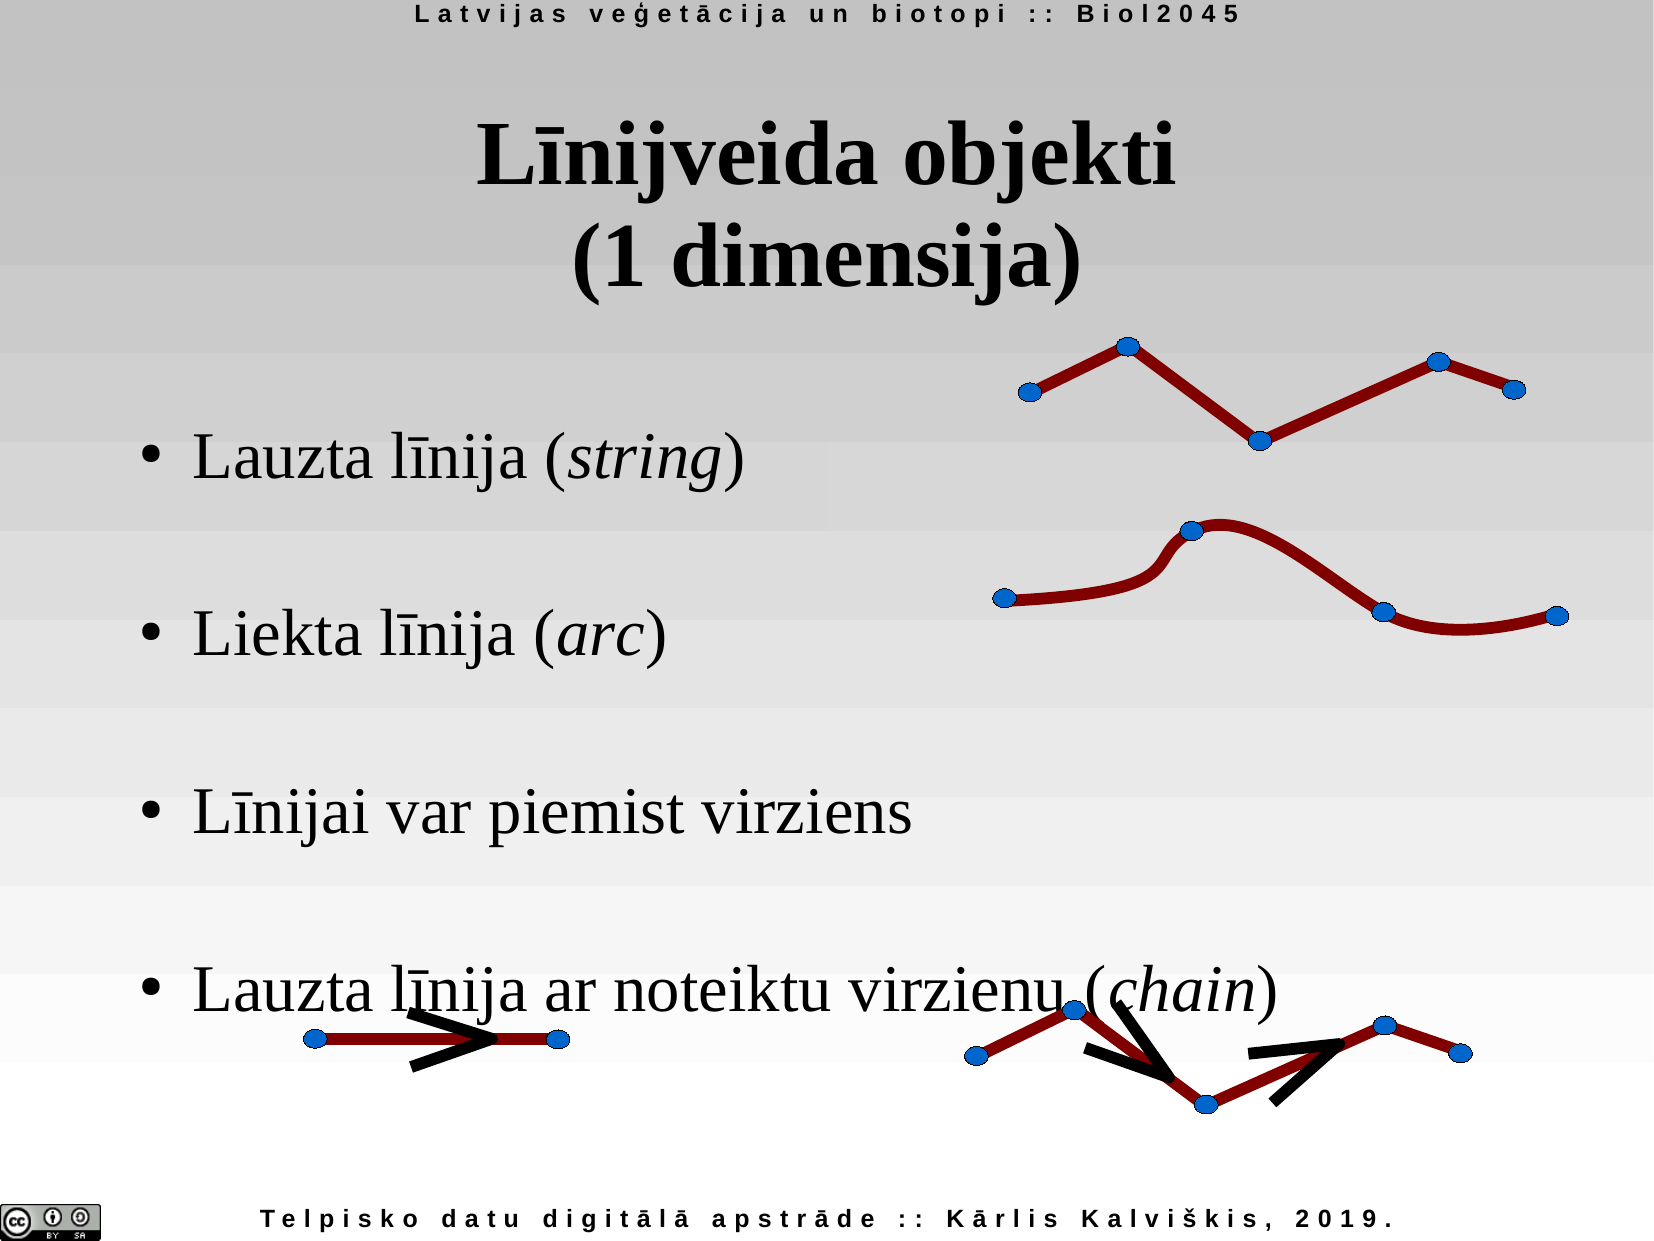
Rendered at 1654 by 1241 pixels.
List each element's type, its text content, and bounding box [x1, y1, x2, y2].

text_box [1116, 337, 1140, 357]
text_box [1373, 1015, 1397, 1035]
text_box [1194, 1095, 1219, 1114]
text_box [1062, 1000, 1087, 1020]
text_box [303, 1029, 328, 1049]
text_box [1248, 431, 1272, 451]
text_box [1426, 352, 1451, 372]
text_box [1545, 606, 1569, 626]
text_box [964, 1046, 989, 1066]
text_box [1371, 602, 1396, 622]
picture [0, 0, 1654, 1241]
text_box [1502, 380, 1526, 400]
text_box [546, 1029, 570, 1049]
text_box [1179, 521, 1204, 541]
list Lauzta līnija (string) Liekta līnija (arc) Līnijai var piemist virziens Lauzta līnija ar noteiktu virzienu (chain) [121, 344, 1534, 1130]
text_box [992, 588, 1017, 608]
text_box [1448, 1043, 1473, 1063]
title Līnijveida objekti (1 dimensija) [121, 102, 1534, 311]
text_box [1018, 382, 1042, 402]
